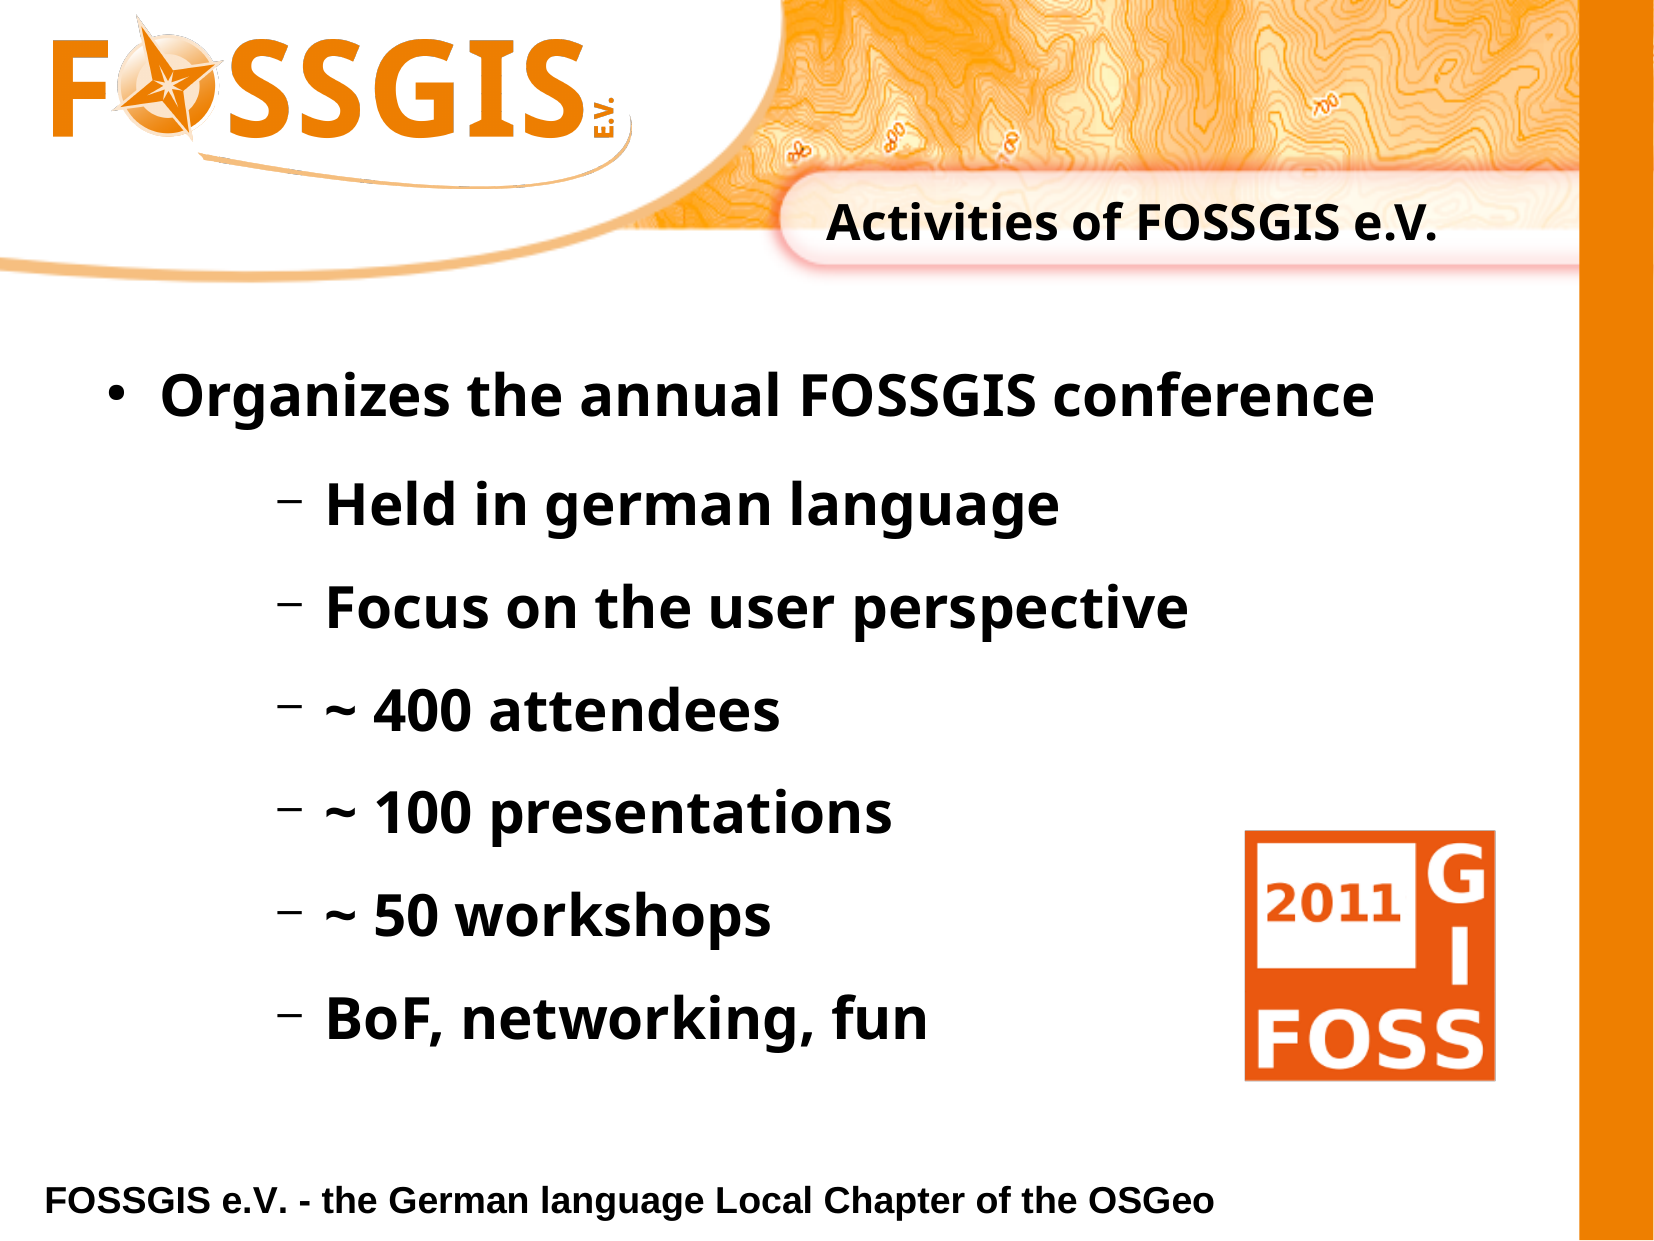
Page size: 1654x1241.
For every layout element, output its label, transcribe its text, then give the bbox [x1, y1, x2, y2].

picture [0, 0, 1579, 297]
list Organizes the annual FOSSGIS conference Held in german language Focus on the user perspective ~ 400 attendees ~ 100 presentations ~ 50 workshops BoF, networking, fun [88, 354, 1577, 1159]
title Activities of FOSSGIS e.V. [826, 155, 1654, 288]
picture [1210, 797, 1523, 1110]
